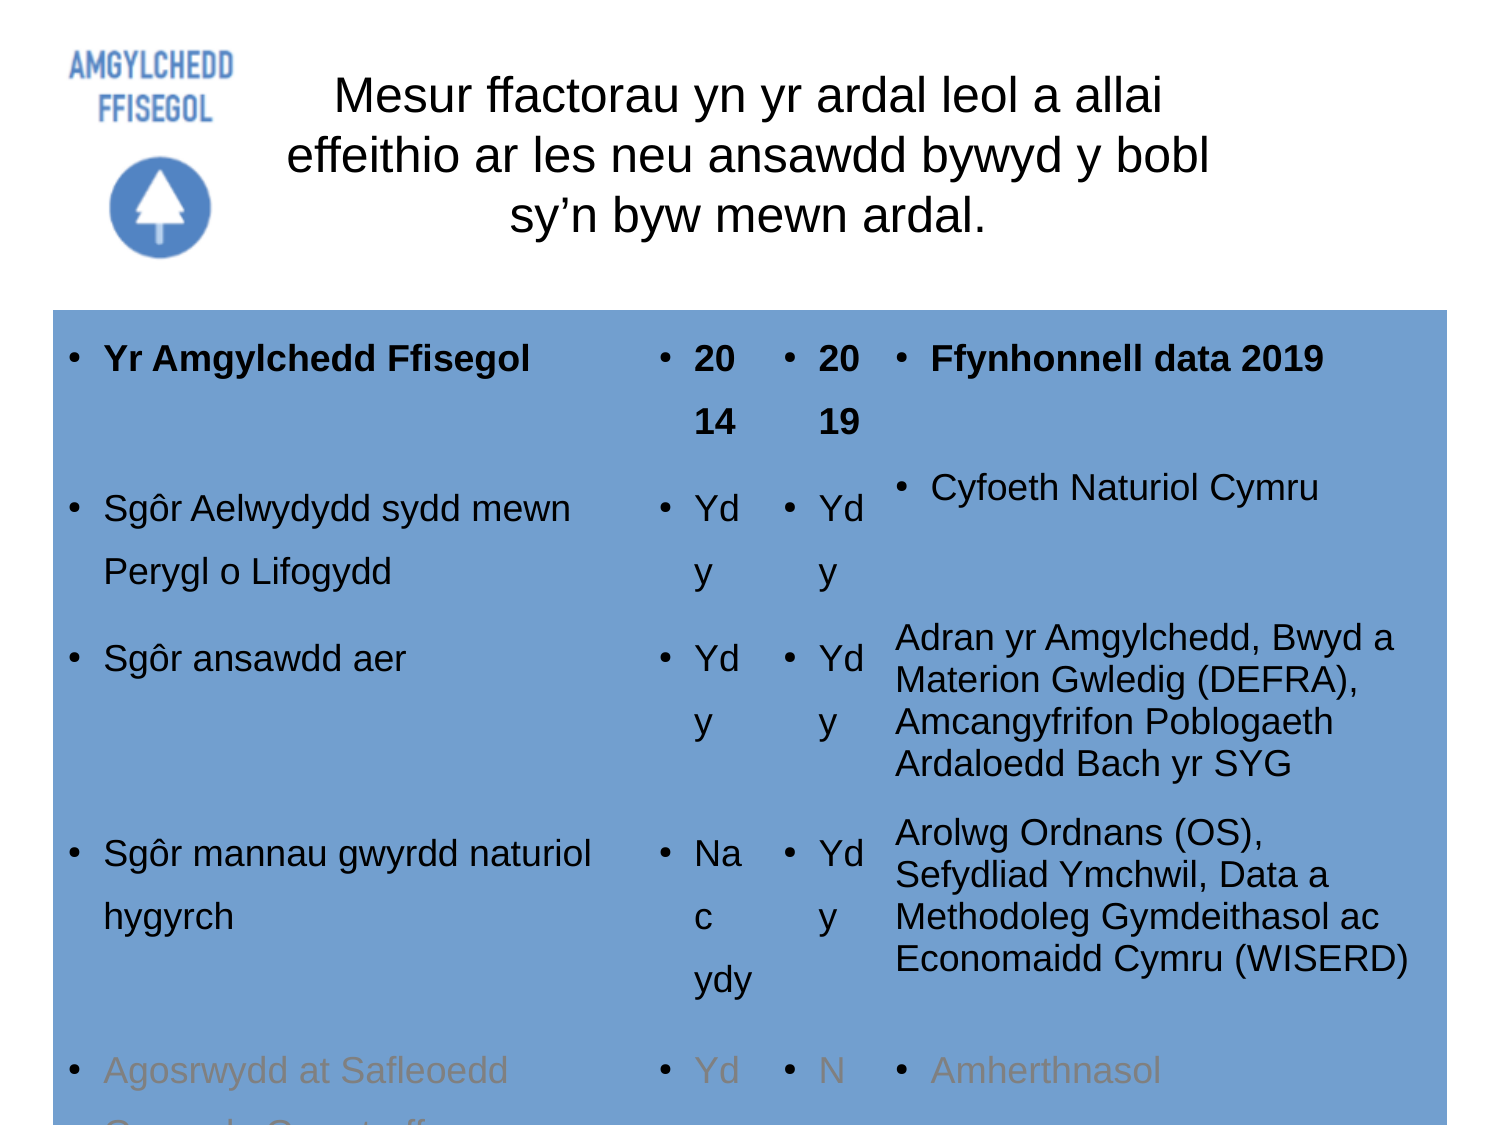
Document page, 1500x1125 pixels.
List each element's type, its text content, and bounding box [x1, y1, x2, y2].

table_cell Ydy [644, 1021, 768, 1125]
table_cell Ydy [644, 459, 768, 609]
table_cell Ydy [644, 609, 768, 804]
table_cell Cyfoeth Naturiol Cymru [881, 459, 1447, 609]
picture [53, 37, 252, 278]
table_cell Nac ydy [644, 804, 768, 1021]
table_header 2014 [644, 310, 768, 459]
table_header Ffynhonnell data 2019 [881, 310, 1447, 459]
table_cell Amherthnasol [881, 1021, 1447, 1125]
text_box Mesur ffactorau yn yr ardal leol a allai effeithio ar les neu ansawdd bywyd y bobl sy’n byw mewn ardal. [253, 55, 1244, 250]
table_cell Sgôr mannau gwyrdd naturiol hygyrch [53, 804, 644, 1021]
table_cell Ydy [768, 609, 881, 804]
table_cell Sgôr ansawdd aer [53, 609, 644, 804]
table_cell Adran yr Amgylchedd, Bwyd a Materion Gwledig (DEFRA), Amcangyfrifon Poblogaeth Ardaloedd Bach yr SYG [881, 609, 1447, 804]
table_cell Arolwg Ordnans (OS), Sefydliad Ymchwil, Data a Methodoleg Gymdeithasol ac Economaidd Cymru (WISERD) [881, 804, 1447, 1021]
table_cell Nac ydy [768, 1021, 881, 1125]
table_cell Ydy [768, 459, 881, 609]
table_cell Ydy [768, 804, 881, 1021]
table_cell Agosrwydd at Safleoedd Gwaredu Gwastraff a Safleoedd Diwydiannol [53, 1021, 644, 1125]
table_header Yr Amgylchedd Ffisegol [53, 310, 644, 459]
table_cell Sgôr Aelwydydd sydd mewn Perygl o Lifogydd [53, 459, 644, 609]
table_header 2019 [768, 310, 881, 459]
